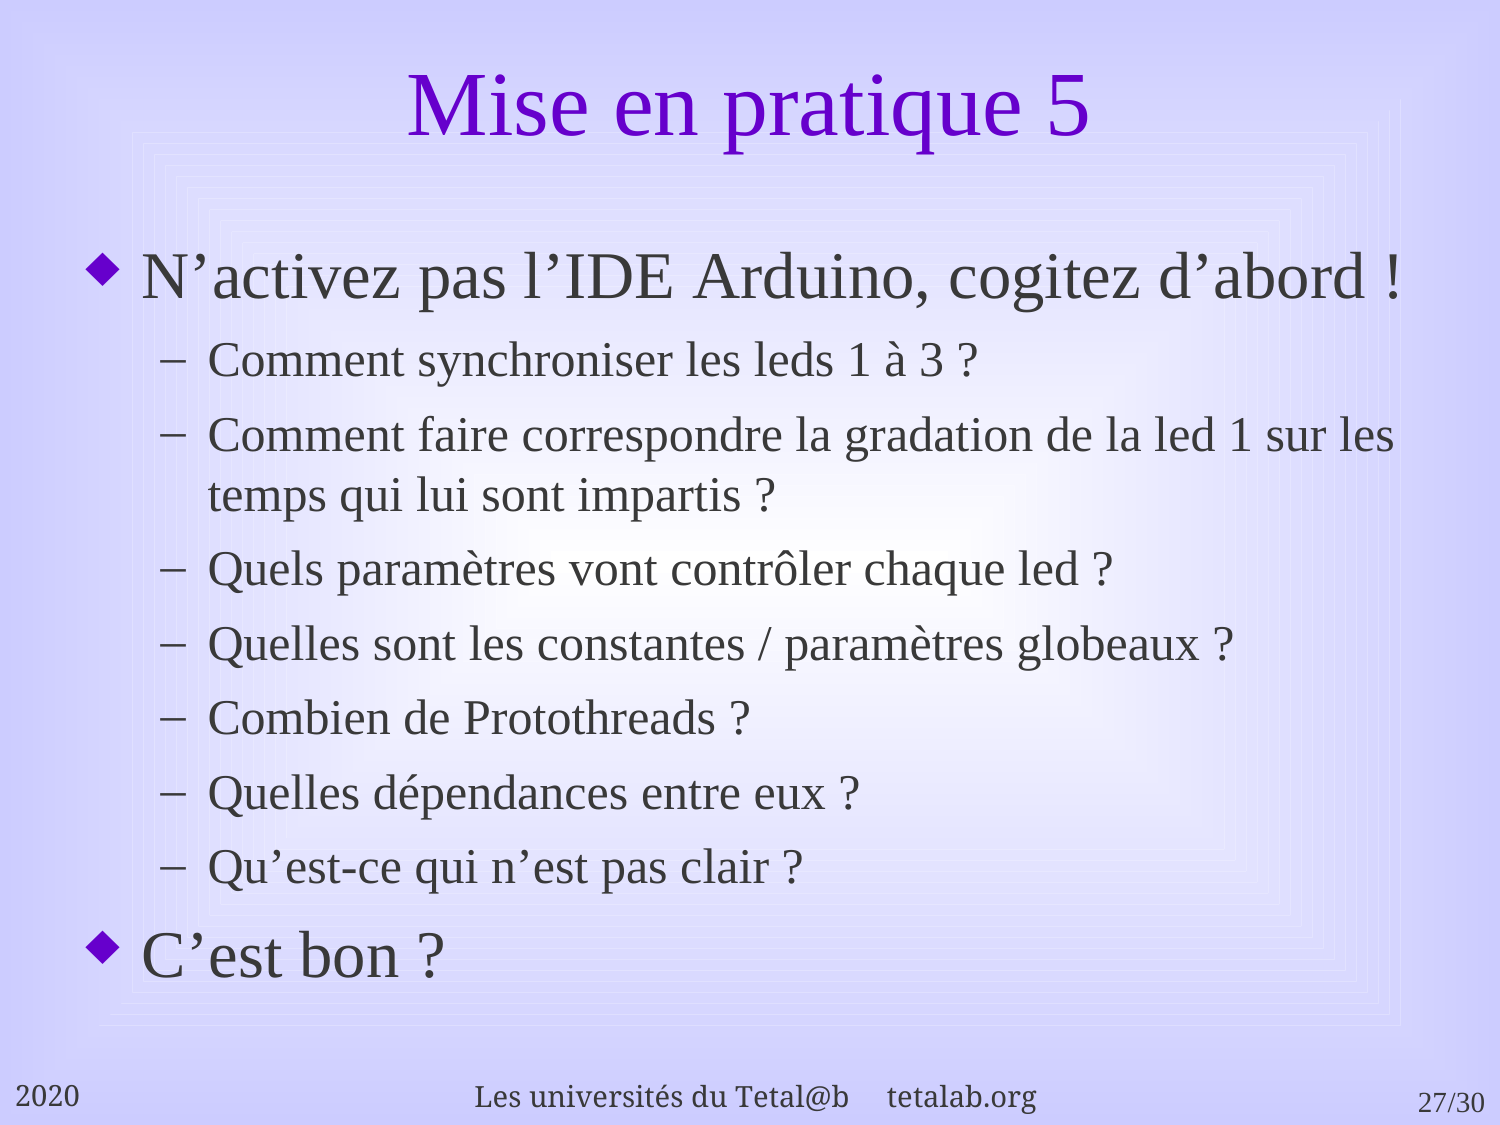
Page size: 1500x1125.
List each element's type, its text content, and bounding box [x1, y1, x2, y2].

list N’activez pas l’IDE Arduino, cogitez d’abord ! Comment synchroniser les leds 1 à 3 ? Comment faire correspondre la gradation de la led 1 sur les temps qui lui sont impartis ? Quels paramètres vont contrôler chaque led ? Quelles sont les constantes / paramètres globeaux ? Combien de Protothreads ? Quelles dépendances entre eux ? Qu’est-ce qui n’est pas clair ? C’est bon ? [70, 224, 1453, 1016]
title Mise en pratique 5 [0, 0, 1500, 198]
